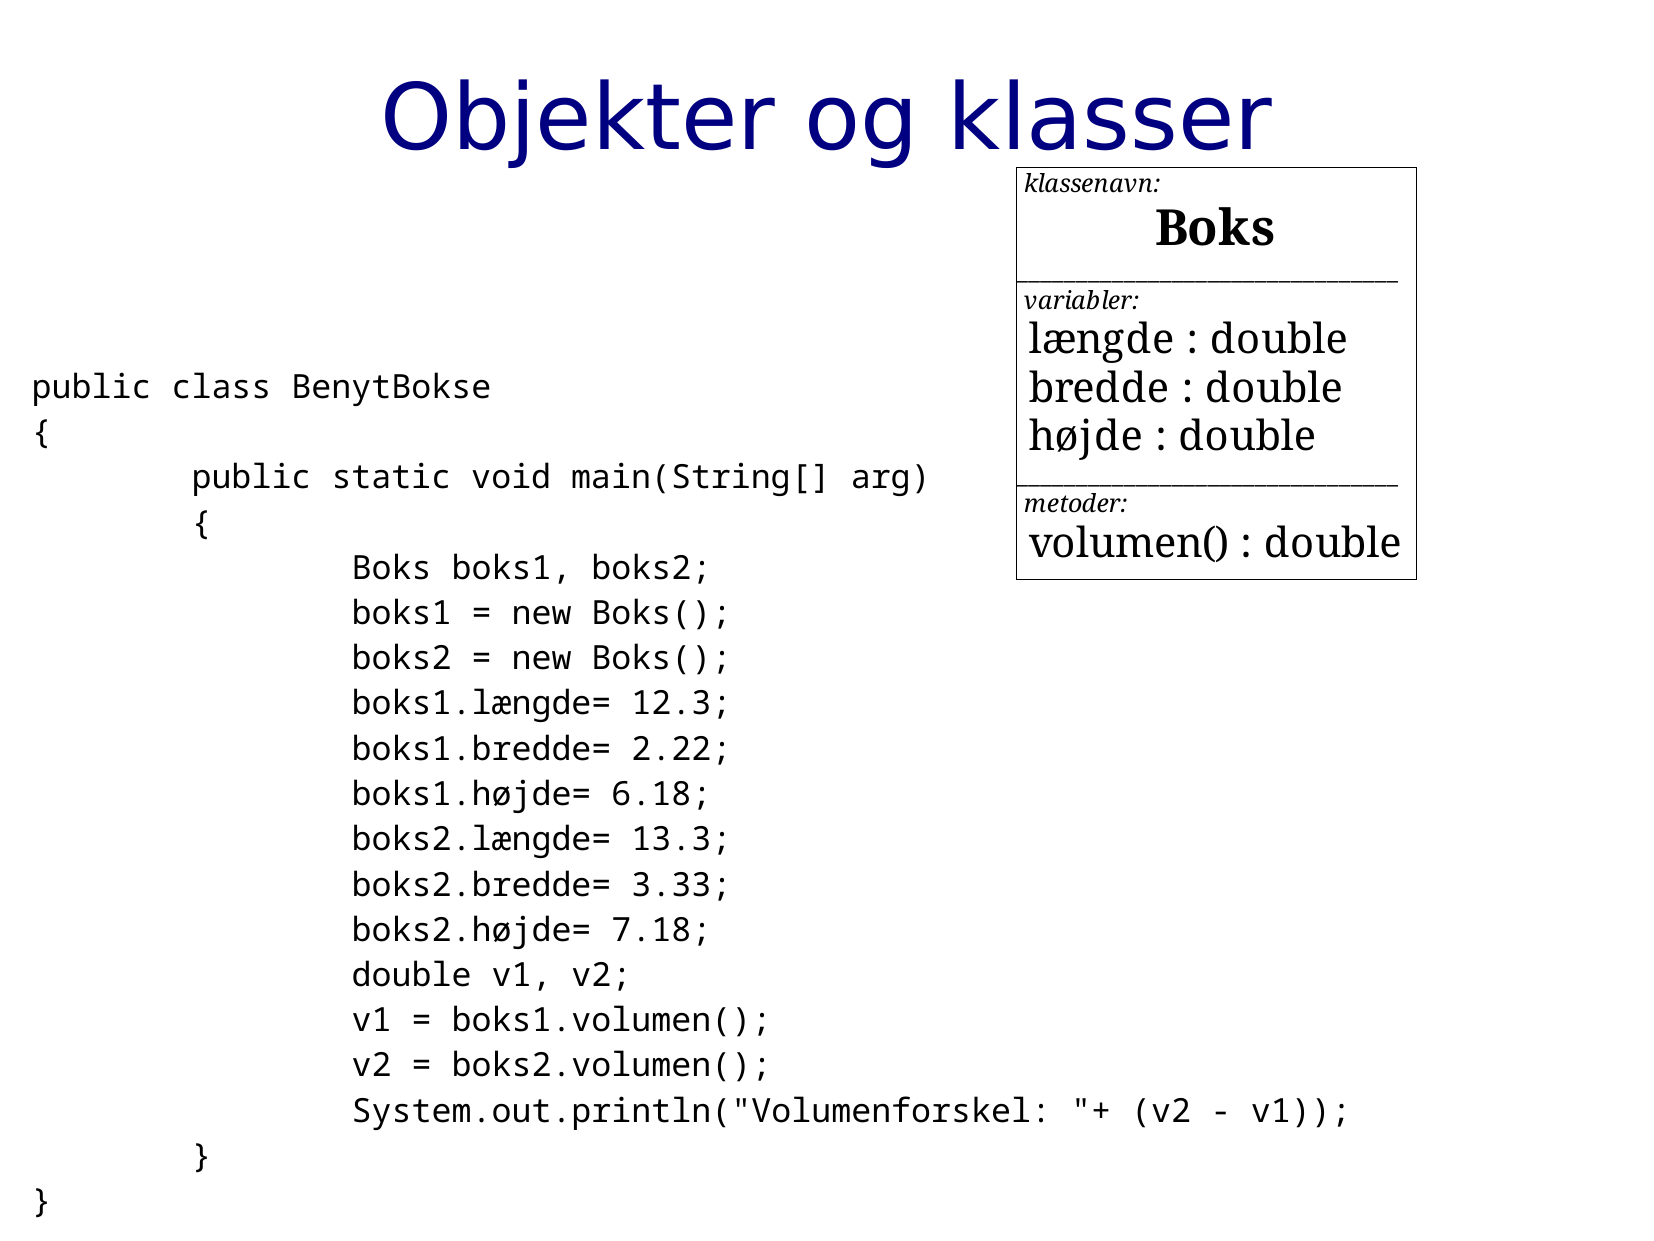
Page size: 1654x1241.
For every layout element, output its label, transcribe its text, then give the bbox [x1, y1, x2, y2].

chart [999, 158, 1443, 618]
text_box public class BenytBokse { public static void main(String[] arg) { Boks boks1, boks2; boks1 = new Boks(); boks2 = new Boks(); boks1.længde= 12.3; boks1.bredde= 2.22; boks1.højde= 6.18; boks2.længde= 13.3; boks2.bredde= 3.33; boks2.højde= 7.18; double v1, v2; v1 = boks1.volumen(); v2 = boks2.volumen(); System.out.println("Volumenforskel: "+ (v2 - v1)); } } Volumenforskel: 149.24394 [31, 362, 1319, 1172]
title Objekter og klasser [105, 14, 1549, 222]
